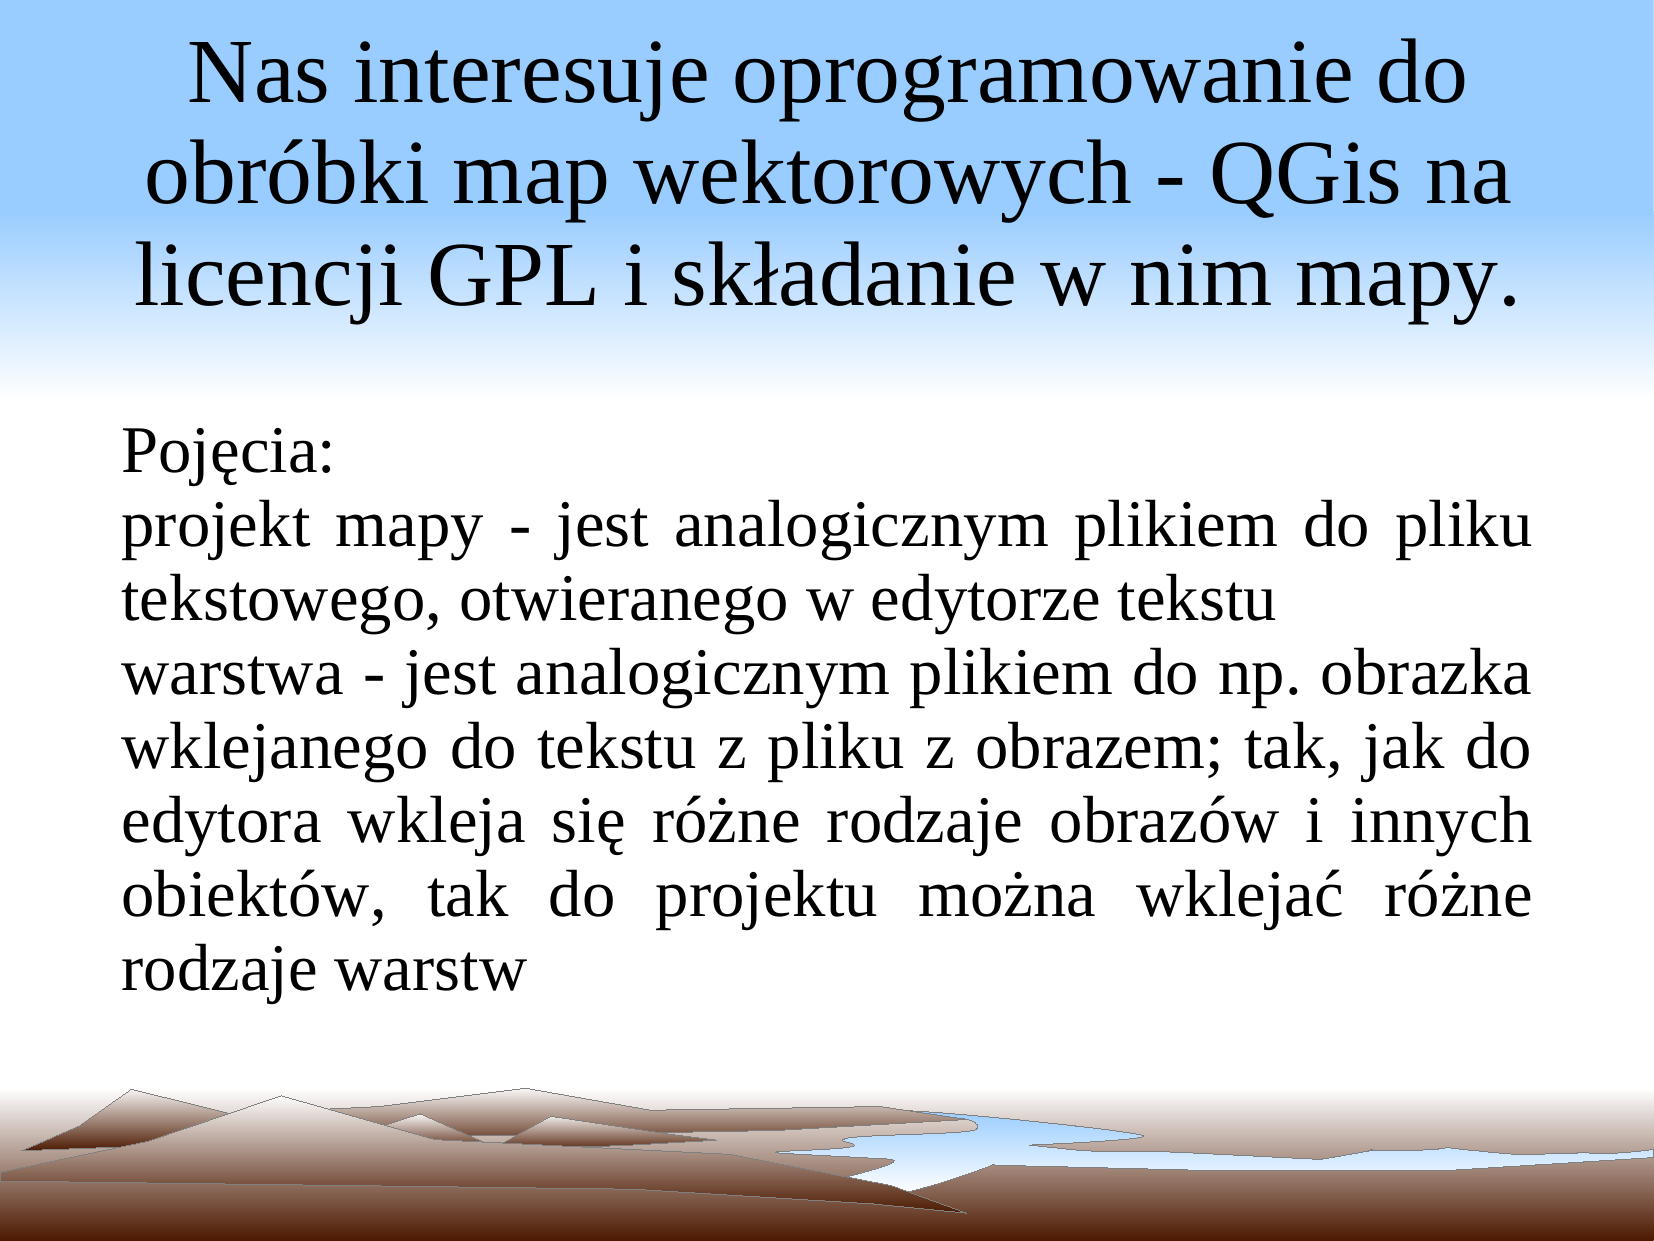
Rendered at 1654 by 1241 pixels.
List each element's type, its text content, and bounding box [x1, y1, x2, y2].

title Nas interesuje oprogramowanie do obróbki map wektorowych - QGis na licencji GPL i składanie w nim mapy. [123, 20, 1536, 324]
subtitle Pojęcia: projekt mapy - jest analogicznym plikiem do pliku tekstowego, otwieranego w edytorze tekstu warstwa - jest analogicznym plikiem do np. obrazka wklejanego do tekstu z pliku z obrazem; tak, jak do edytora wkleja się różne rodzaje obrazów i innych obiektów, tak do projektu można wklejać różne rodzaje warstw [121, 324, 1536, 1093]
